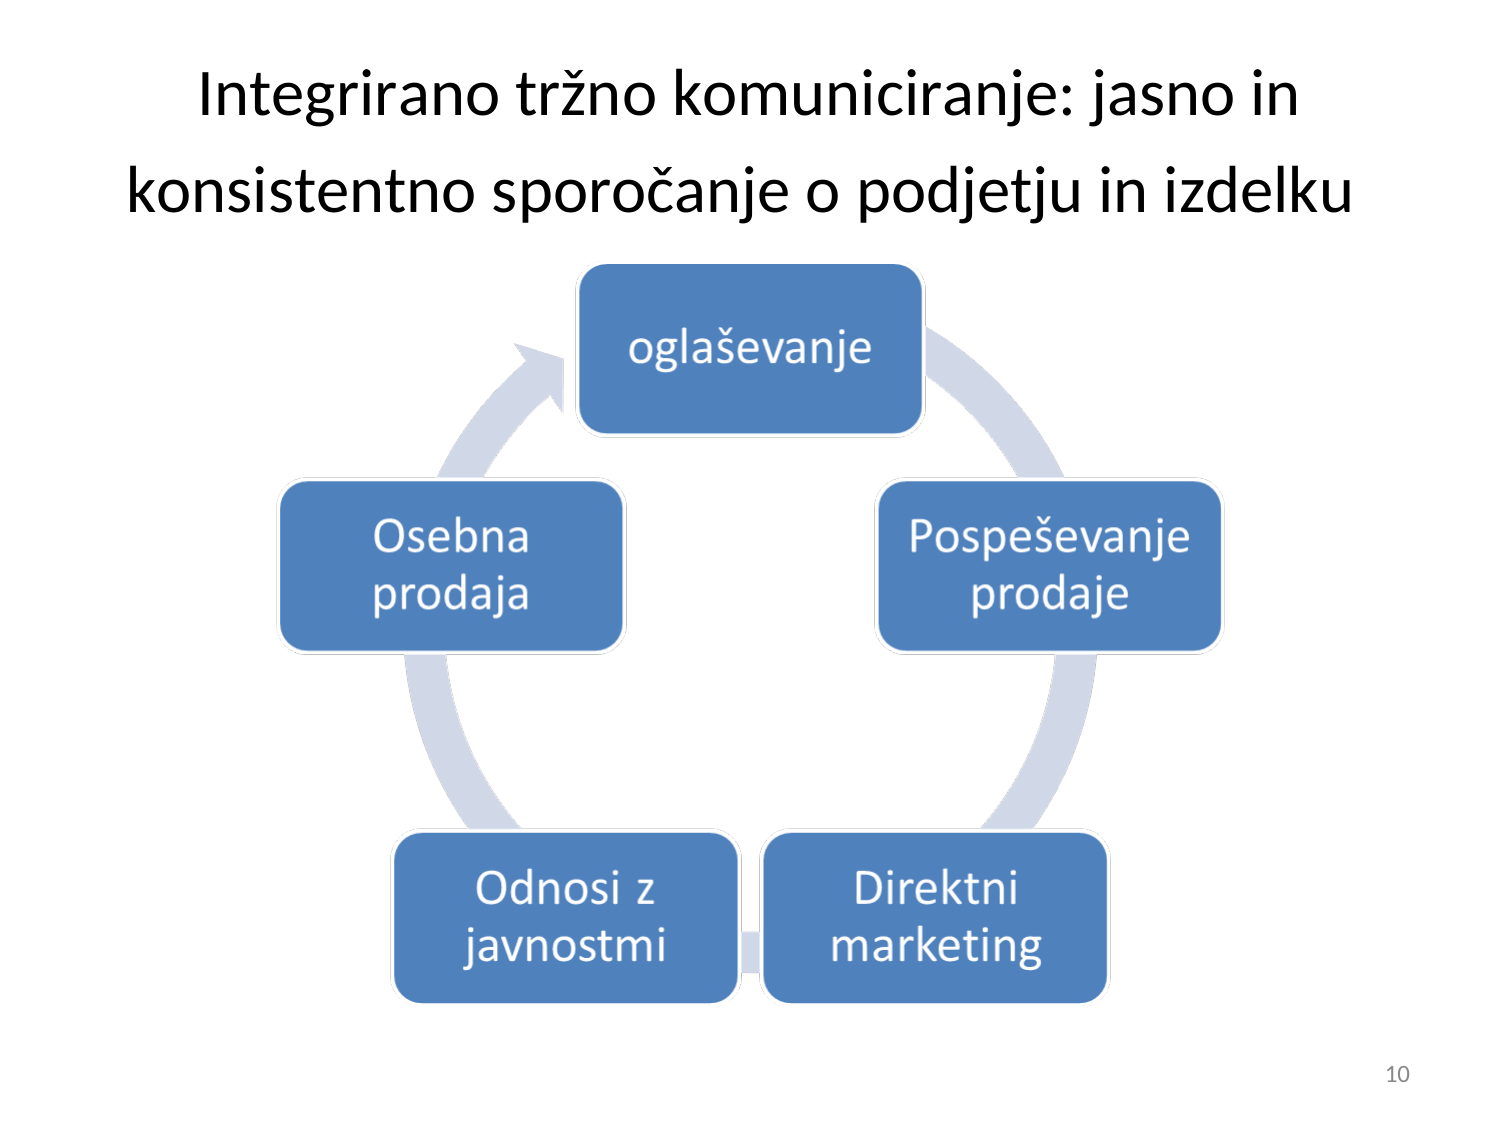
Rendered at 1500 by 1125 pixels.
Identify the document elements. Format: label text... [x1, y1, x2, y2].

text_box [75, 260, 1426, 1008]
title Integrirano tržno komuniciranje: jasno in konsistentno sporočanje o podjetju in izdelku [75, 1, 1426, 260]
text_box <number> [1074, 1042, 1426, 1103]
